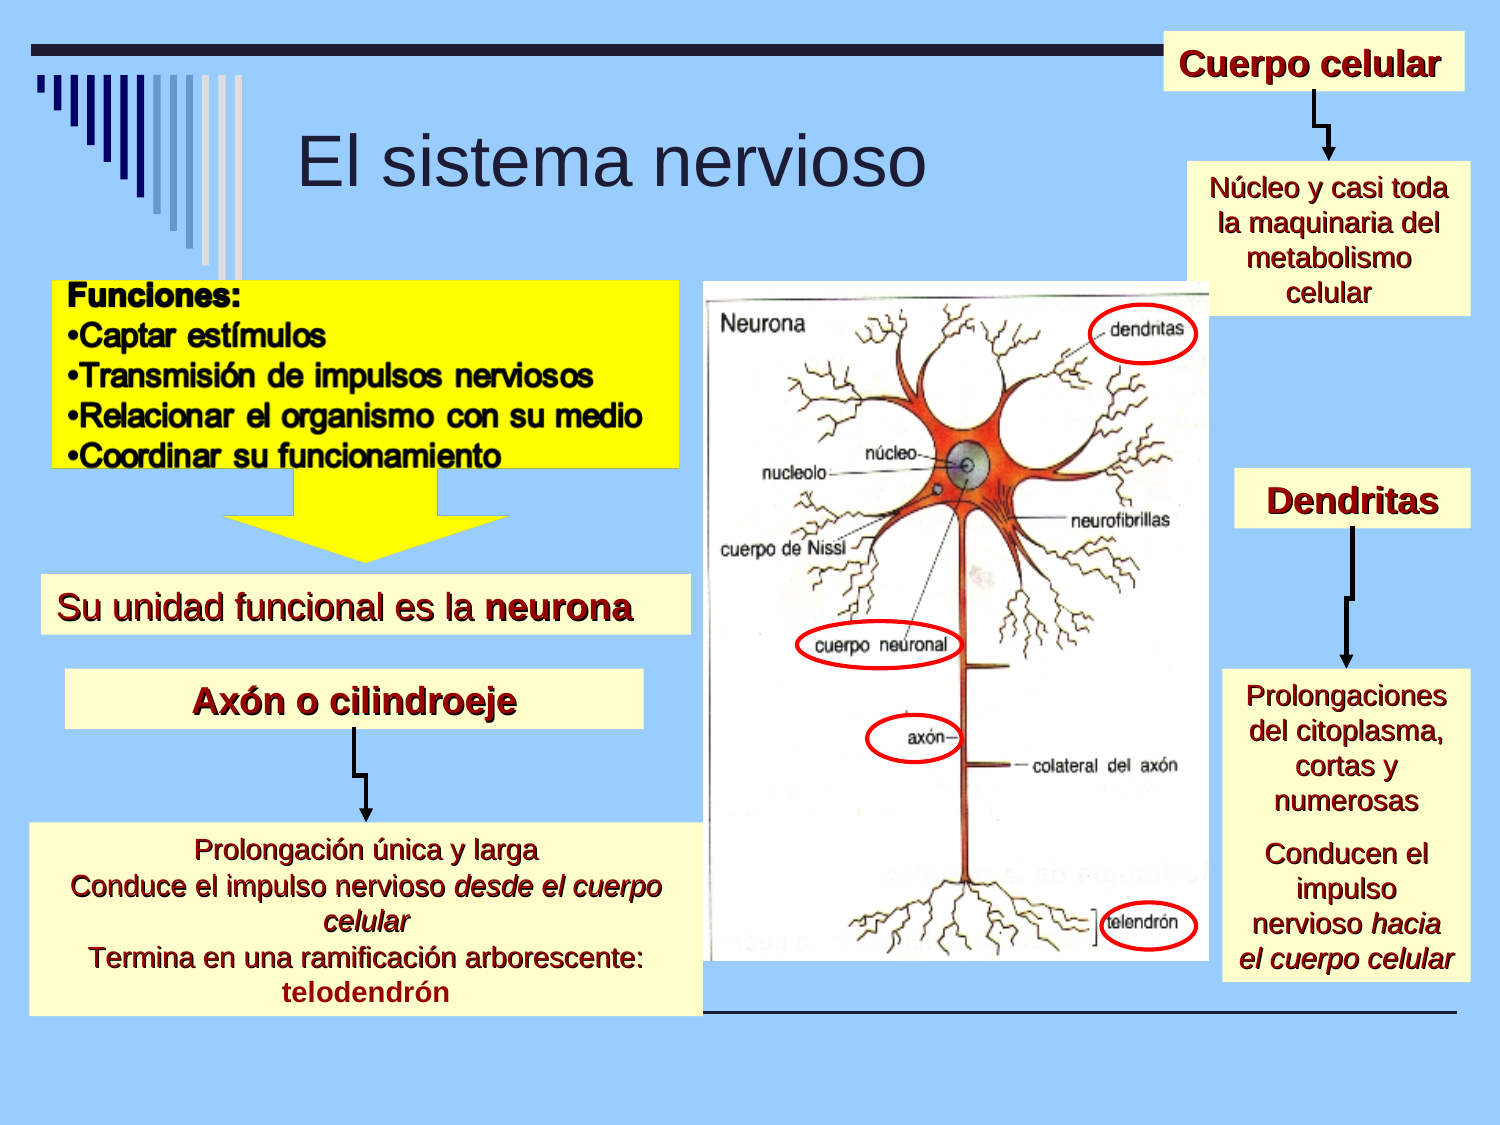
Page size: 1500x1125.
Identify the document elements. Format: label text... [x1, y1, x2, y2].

text_box Núcleo y casi toda la maquinaria del metabolismo celular [1187, 160, 1471, 317]
text_box Prolongaciones del citoplasma, cortas y numerosas Conducen el impulso nervioso hacia el cuerpo celular [1222, 668, 1471, 983]
picture [703, 281, 1209, 961]
text_box Cuerpo celular [1163, 30, 1465, 92]
text_box Su unidad funcional es la neurona [41, 574, 691, 635]
text_box Dendritas [1234, 467, 1471, 529]
title El sistema nervioso [281, 77, 1016, 239]
picture [46, 263, 680, 565]
text_box Prolongación única y larga Conduce el impulso nervioso desde el cuerpo celular Termina en una ramificación arborescente: telodendrón [29, 822, 703, 1017]
text_box Axón o cilindroeje [64, 668, 644, 730]
